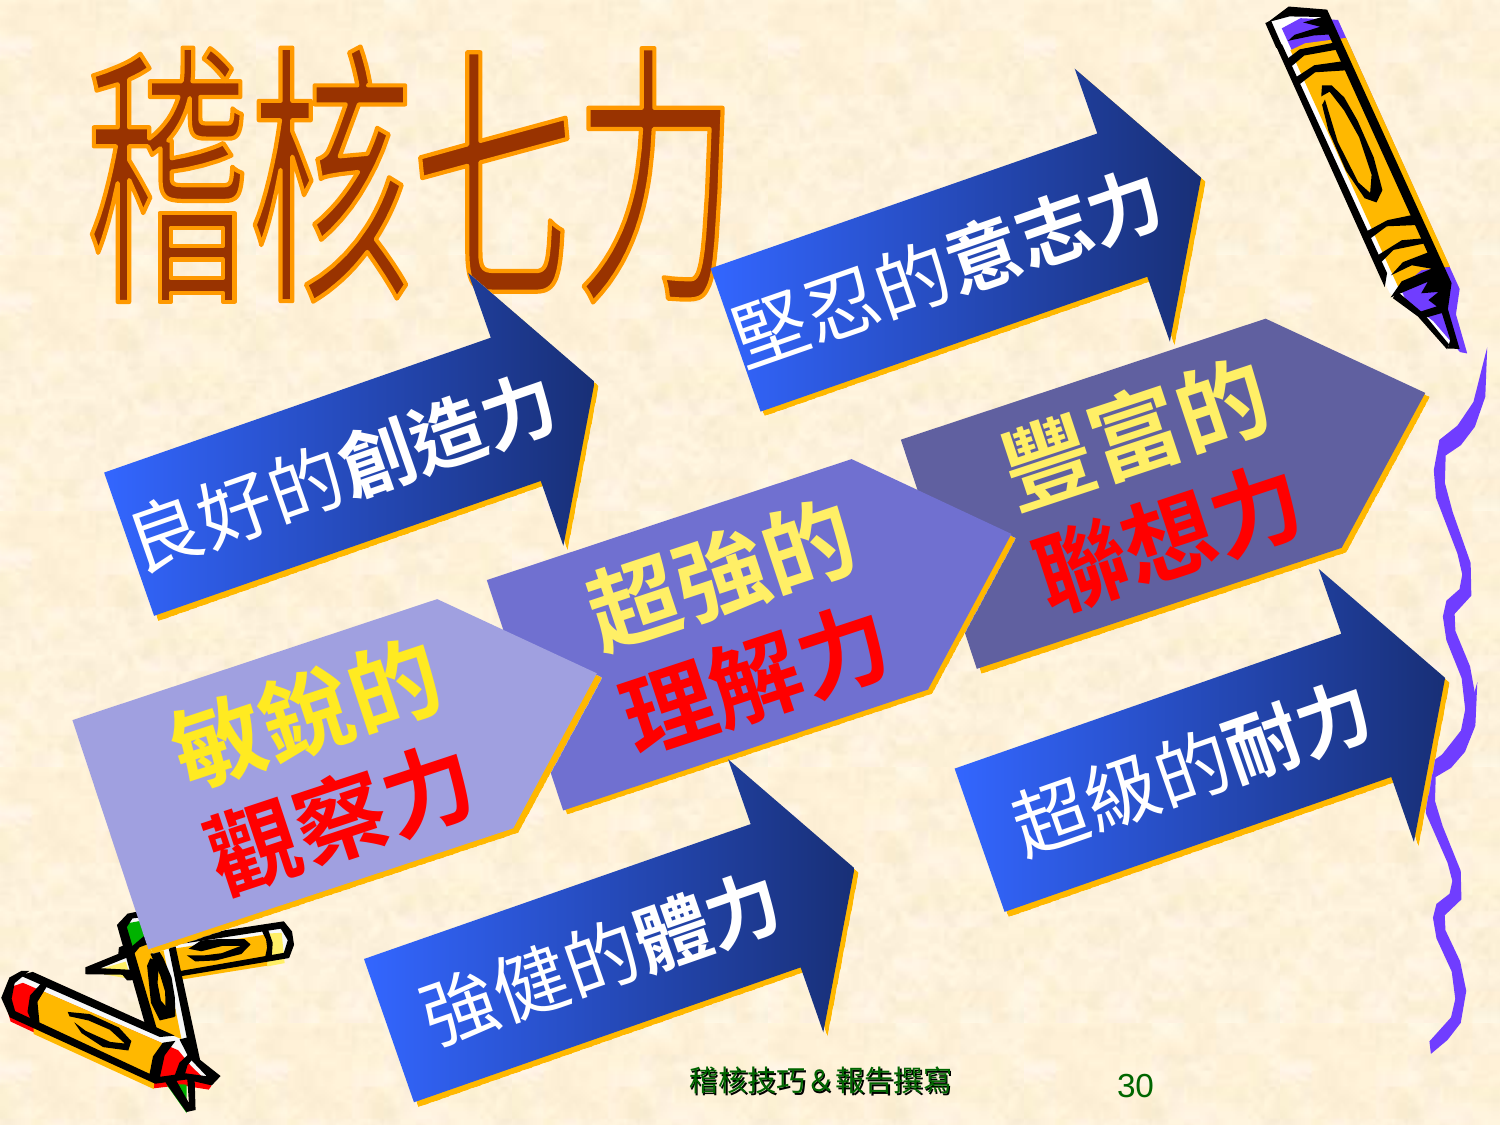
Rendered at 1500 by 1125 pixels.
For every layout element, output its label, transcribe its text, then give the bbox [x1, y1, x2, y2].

text_box 強健的體力 [364, 759, 855, 1103]
text_box 敏銳的 觀察力 [72, 599, 597, 950]
text_box 堅忍的意志力 [710, 68, 1202, 412]
text_box 超級的耐力 [954, 568, 1446, 912]
text_box 稽核七力 [420, 52, 568, 292]
text_box 超強的 理解力 [486, 459, 1012, 811]
text_box 稽核七力 [254, 47, 312, 302]
text_box 稽核七力 [314, 46, 406, 240]
text_box 稽核七力 [583, 48, 723, 303]
text_box [1102, 1056, 1415, 1101]
text_box 豐富的 聯想力 [900, 318, 1426, 669]
text_box 稽核七力 [305, 177, 407, 302]
text_box 稽核技巧＆報告撰寫 [1424, 760, 1434, 808]
text_box 稽核七力 [91, 47, 243, 302]
text_box 良好的創造力 [104, 272, 595, 616]
text_box 稽核技巧＆報告撰寫 [583, 1055, 1059, 1100]
text_box 稽核七力 [159, 213, 235, 303]
